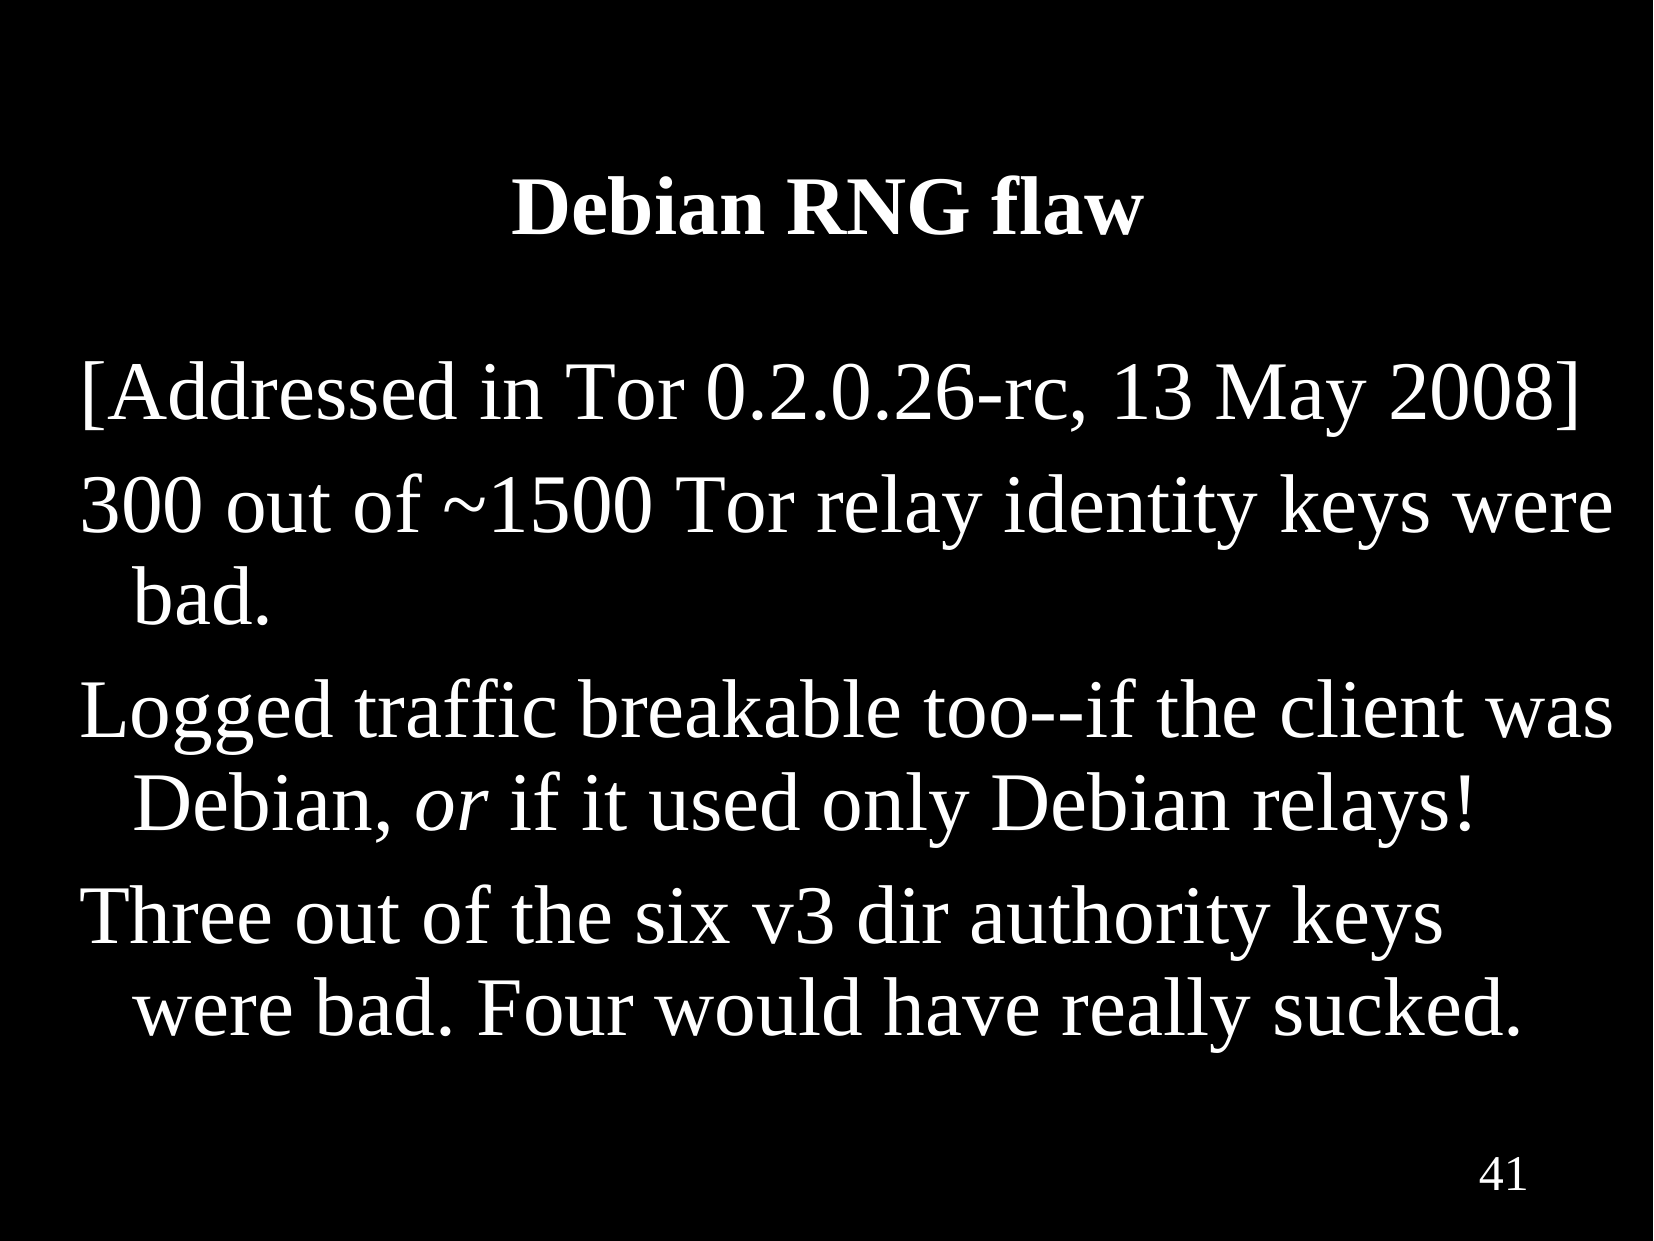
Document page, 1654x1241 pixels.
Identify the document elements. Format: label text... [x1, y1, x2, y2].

list [Addressed in Tor 0.2.0.26-rc, 13 May 2008] 300 out of ~1500 Tor relay identity keys were bad. Logged traffic breakable too--if the client was Debian, or if it used only Debian relays! Three out of the six v3 dir authority keys were bad. Four would have really sucked. [61, 344, 1623, 1127]
title Debian RNG flaw [122, 102, 1534, 311]
